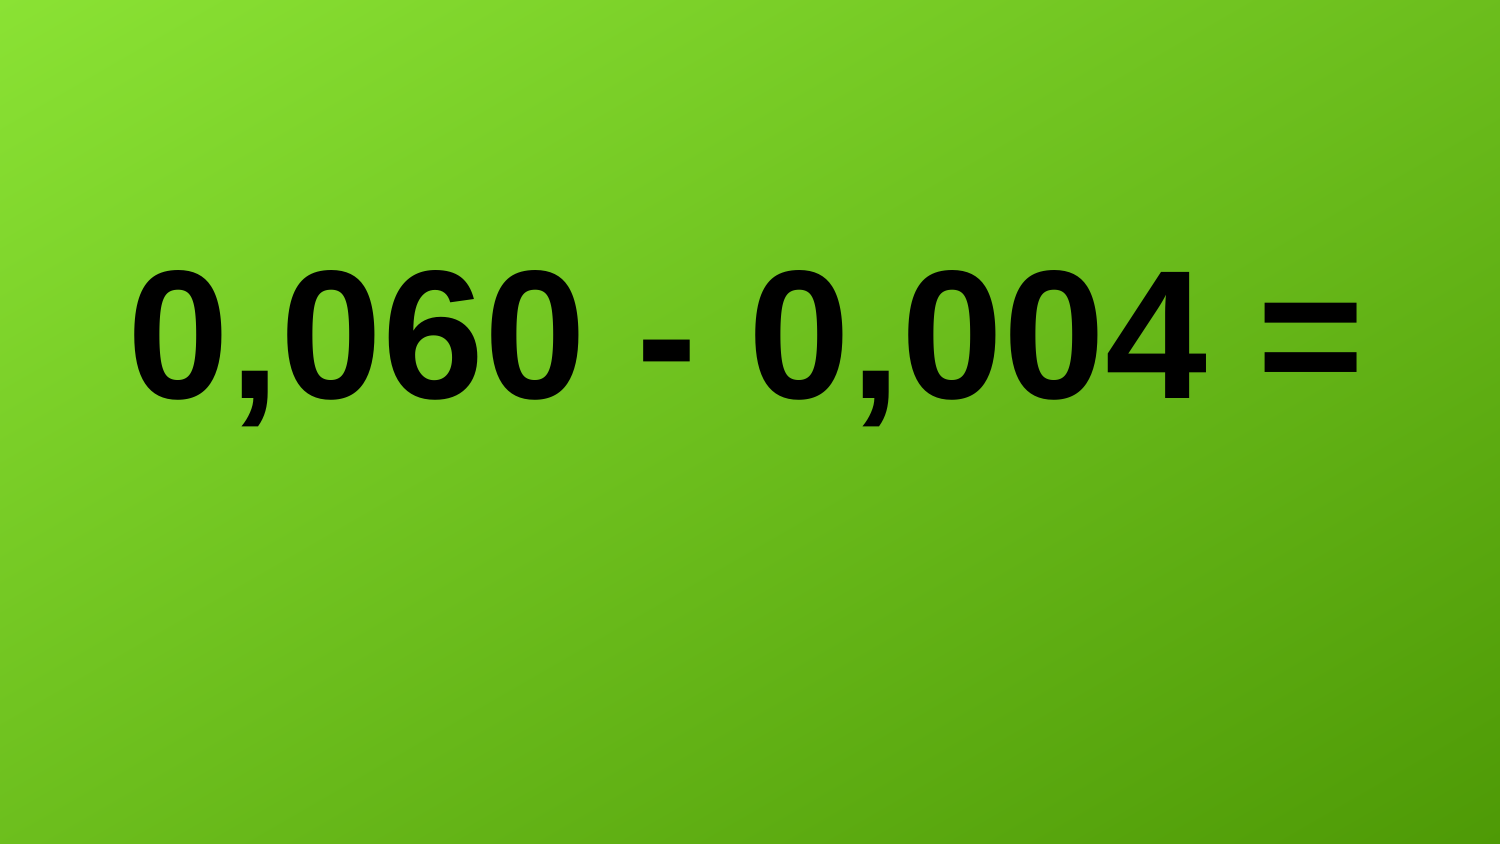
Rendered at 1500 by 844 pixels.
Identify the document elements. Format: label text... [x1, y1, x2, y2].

title 0,060 - 0,004 = [112, 259, 1388, 450]
